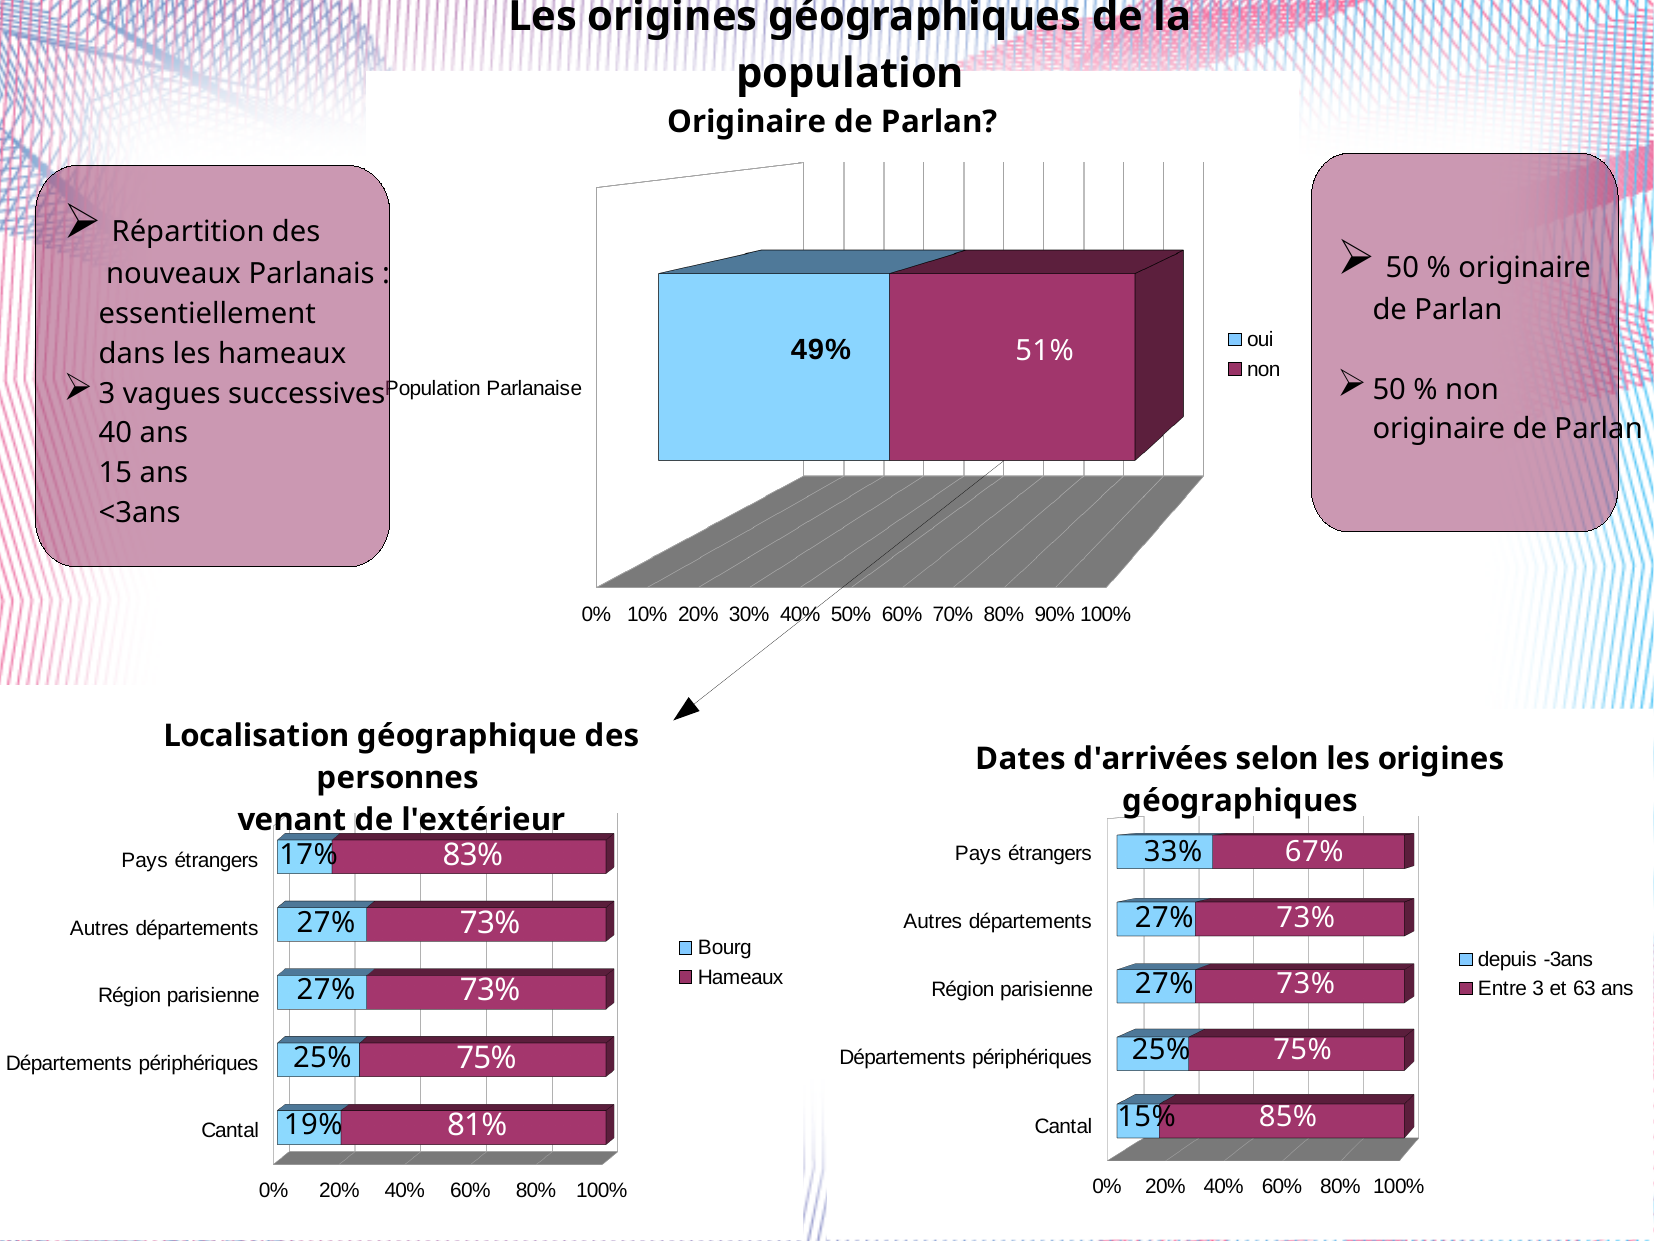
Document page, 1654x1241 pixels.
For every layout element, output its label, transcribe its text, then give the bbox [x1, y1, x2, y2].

chart [366, 70, 1300, 638]
text_box Répartition des nouveaux Parlanais : essentiellement dans les hameaux 3 vagues successives 40 ans 15 ans <3ans [35, 165, 390, 567]
chart [826, 708, 1654, 1240]
picture [720, 0, 1654, 1241]
text_box 50 % originaire de Parlan 50 % non originaire de Parlan [1311, 153, 1619, 532]
text_box Les origines géographiques de la population [389, 0, 1312, 85]
chart [0, 685, 804, 1241]
picture [0, 0, 776, 685]
